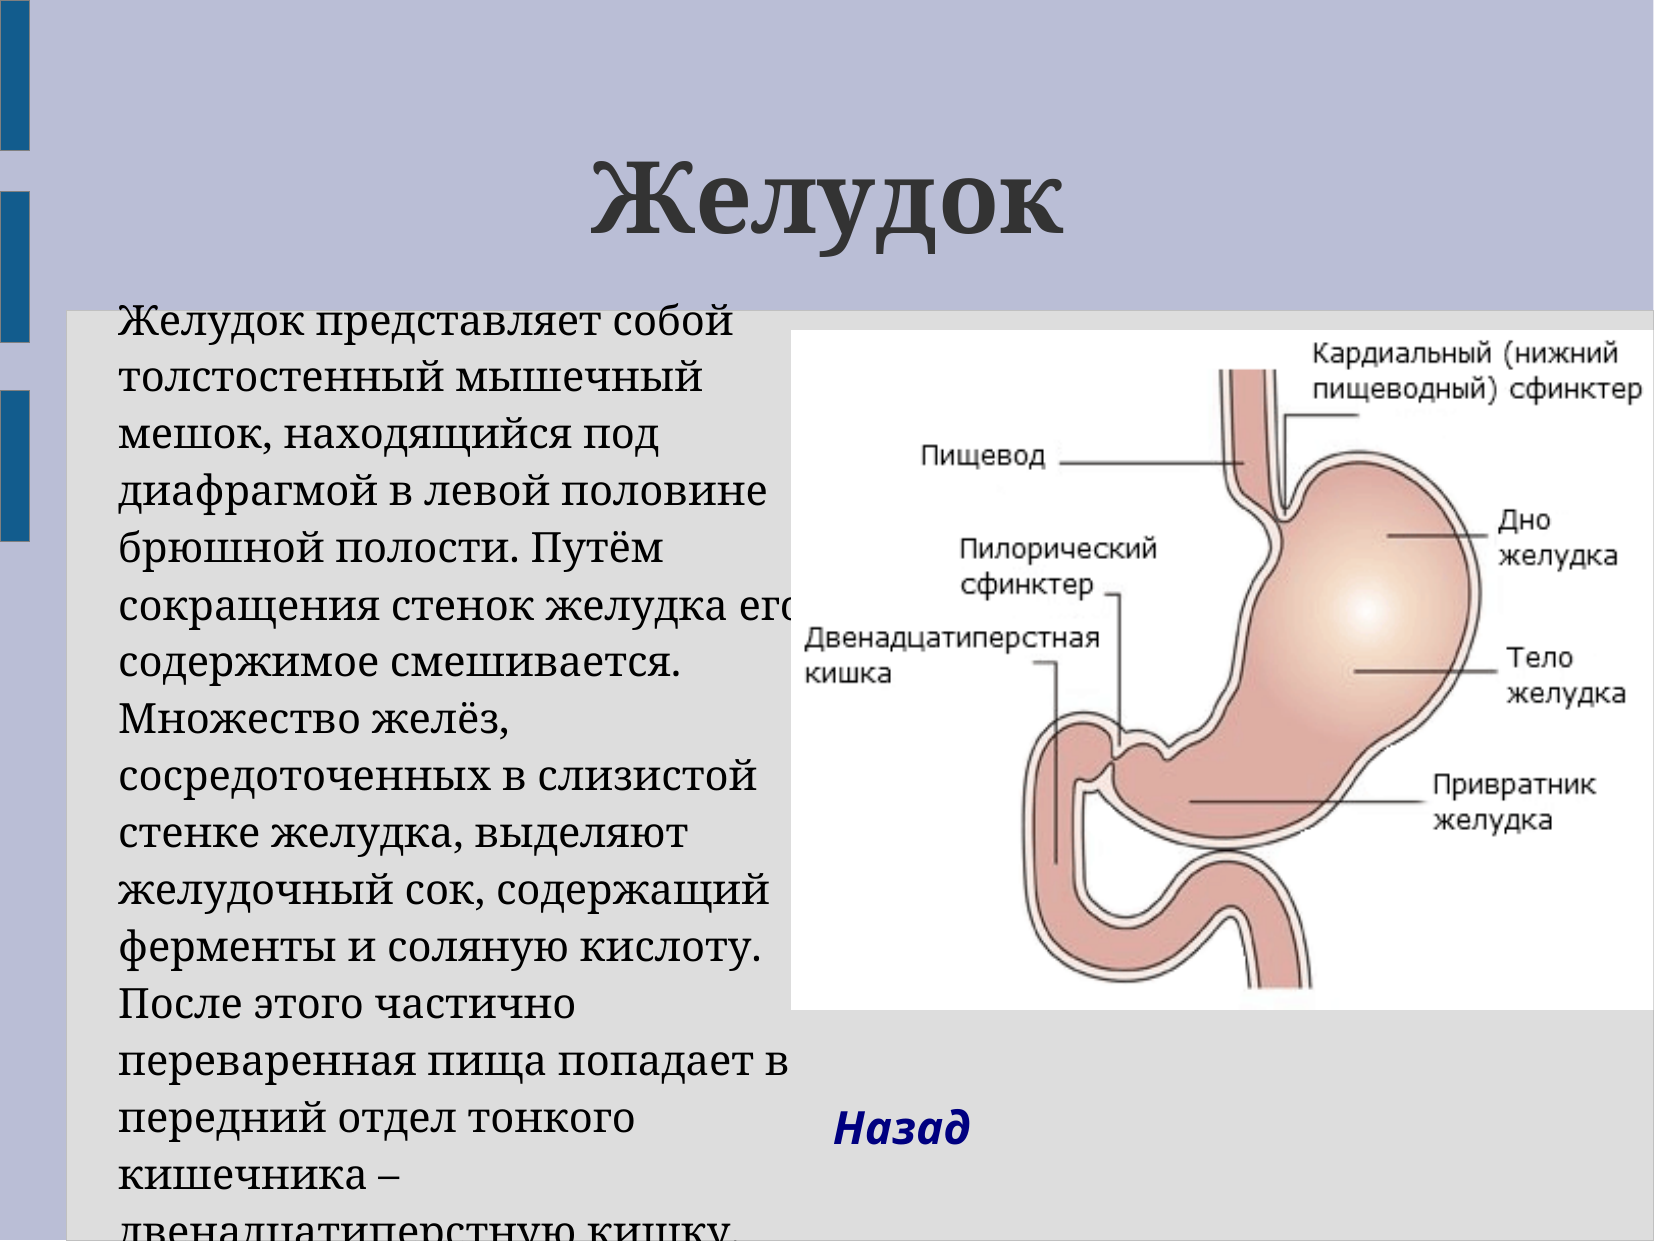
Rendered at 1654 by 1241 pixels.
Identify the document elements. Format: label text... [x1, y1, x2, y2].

list Желудок представляет собой толстостенный мышечный мешок, находящийся под диафрагмой в левой половине брюшной полости. Путём сокращения стенок желудка его содержимое смешивается. Множество желёз, сосредоточенных в слизистой стенке желудка, выделяют желудочный сок, содержащий ферменты и соляную кислоту. После этого частично переваренная пища попадает в передний отдел тонкого кишечника – двенадцатиперстную кишку. [47, 290, 809, 1241]
title Назад [732, 1024, 1072, 1229]
picture [791, 330, 1654, 1010]
title Желудок [121, 91, 1534, 299]
